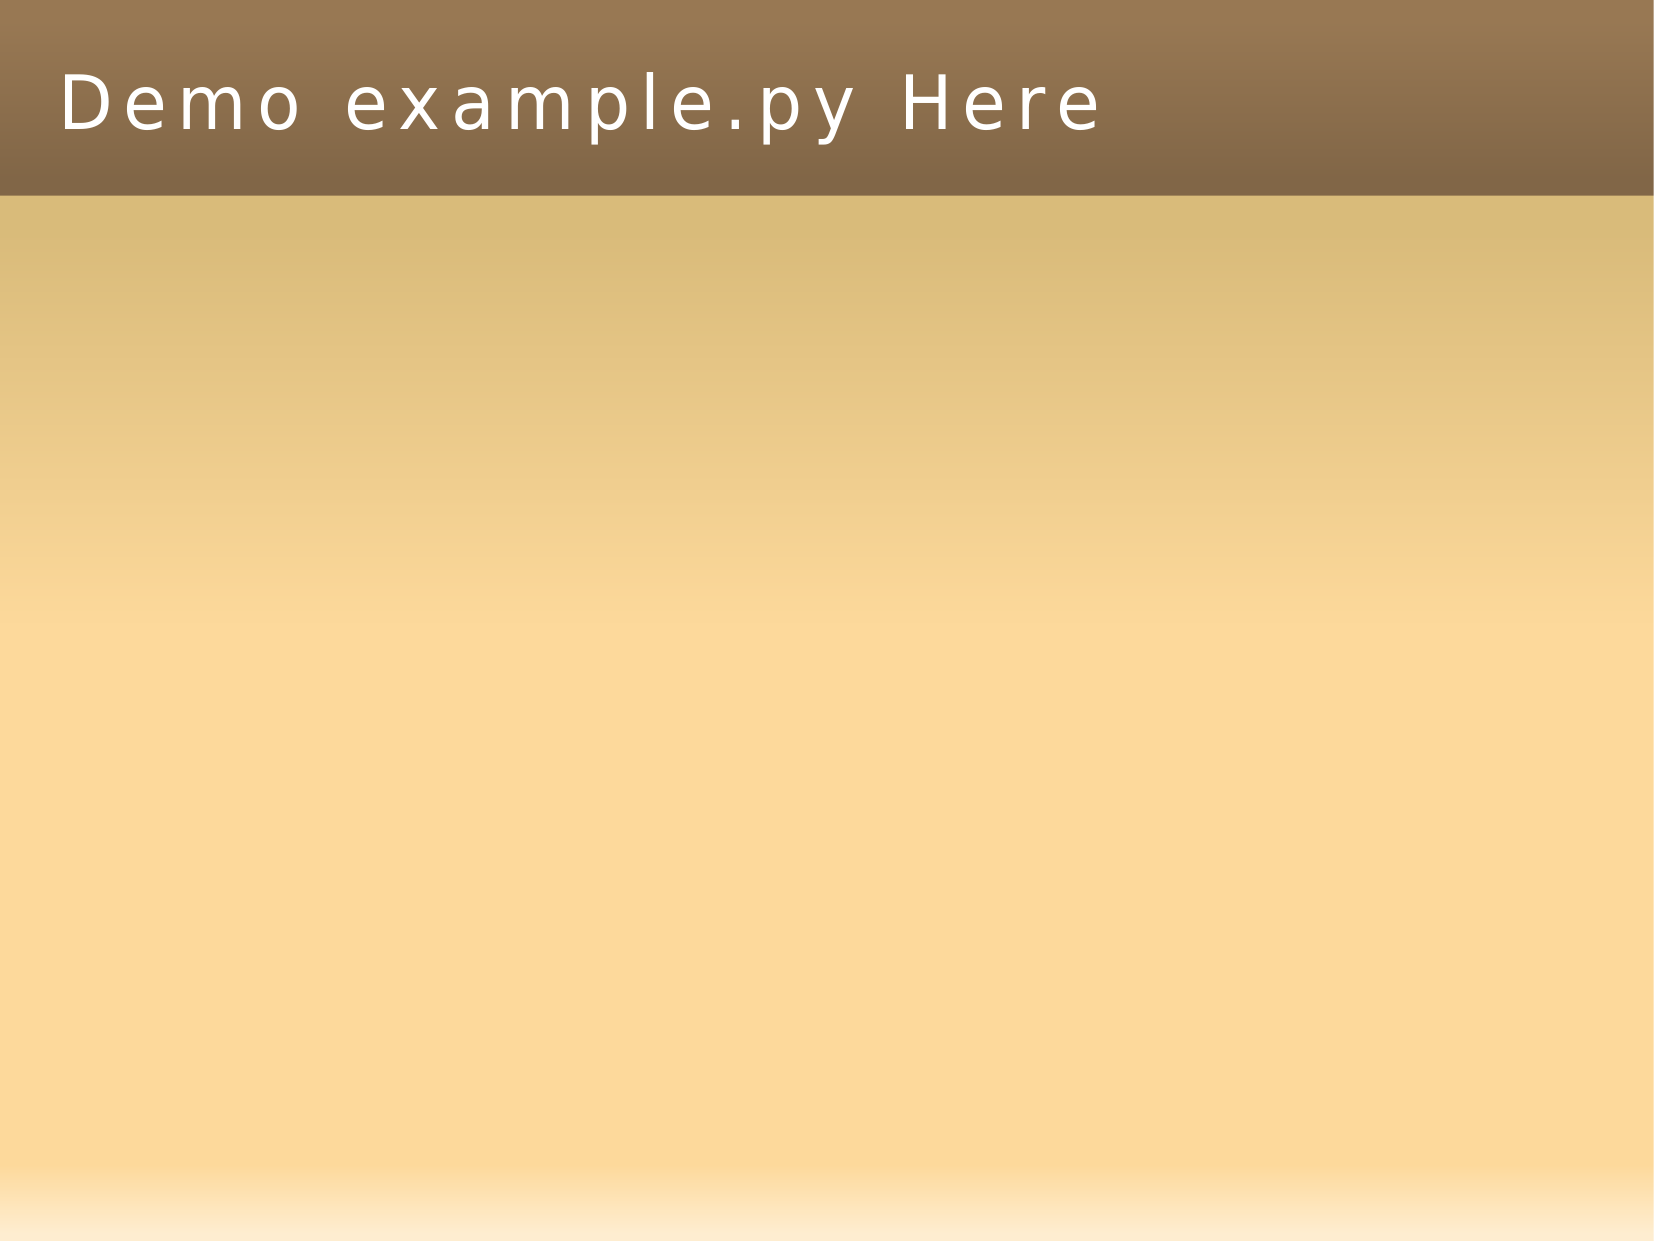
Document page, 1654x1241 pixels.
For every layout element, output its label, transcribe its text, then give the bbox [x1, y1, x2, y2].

title Demo example.py Here [59, 29, 1595, 178]
picture [0, 0, 1654, 1241]
